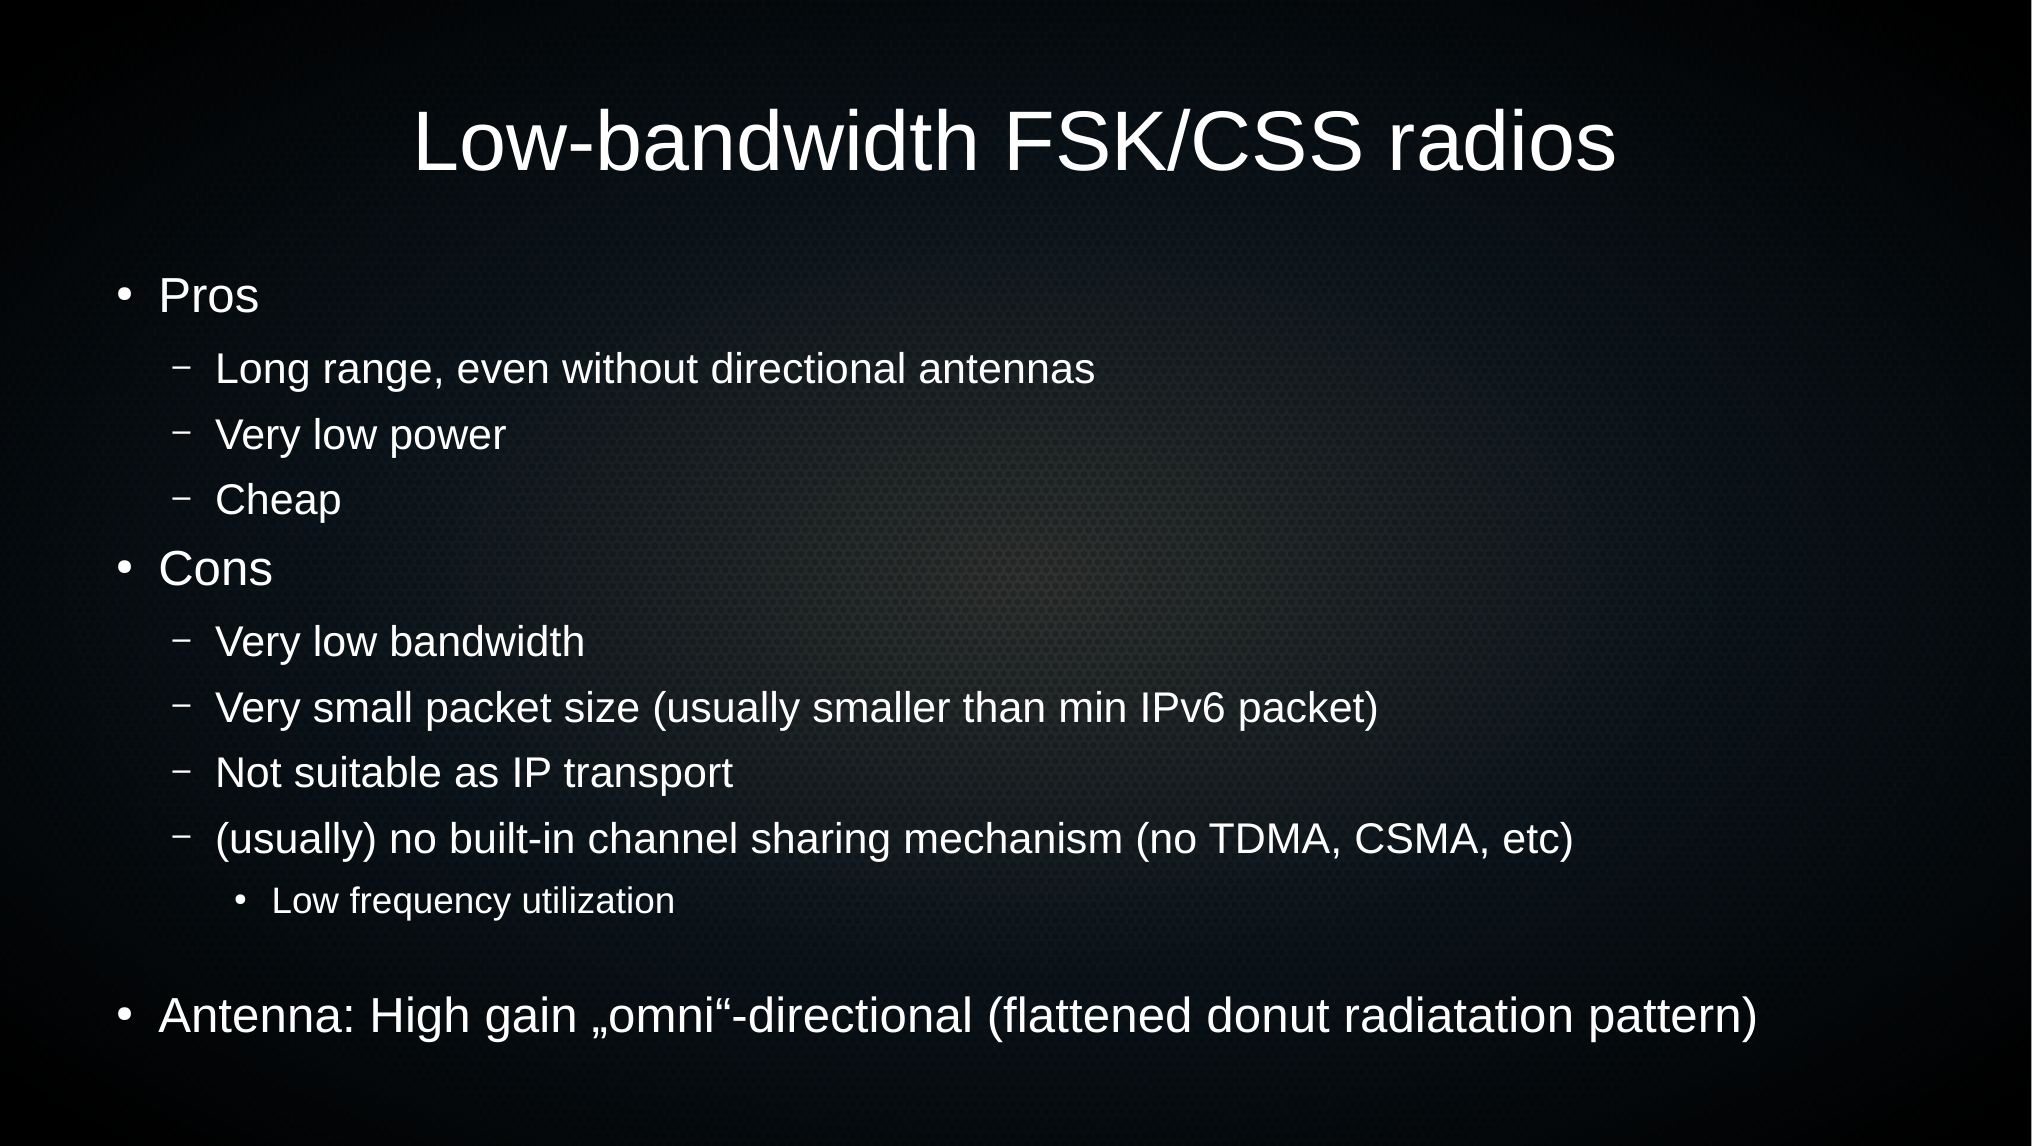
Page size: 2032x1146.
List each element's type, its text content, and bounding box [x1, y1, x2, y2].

picture [0, 0, 2032, 1146]
list Pros Long range, even without directional antennas Very low power Cheap Cons Very low bandwidth Very small packet size (usually smaller than min IPv6 packet) Not suitable as IP transport (usually) no built-in channel sharing mechanism (no TDMA, CSMA, etc) Low frequency utilization Antenna: High gain „omni“-directional (flattened donut radiatation pattern) [101, 268, 1890, 1052]
title Low-bandwidth FSK/CSS radios [101, 45, 1930, 237]
